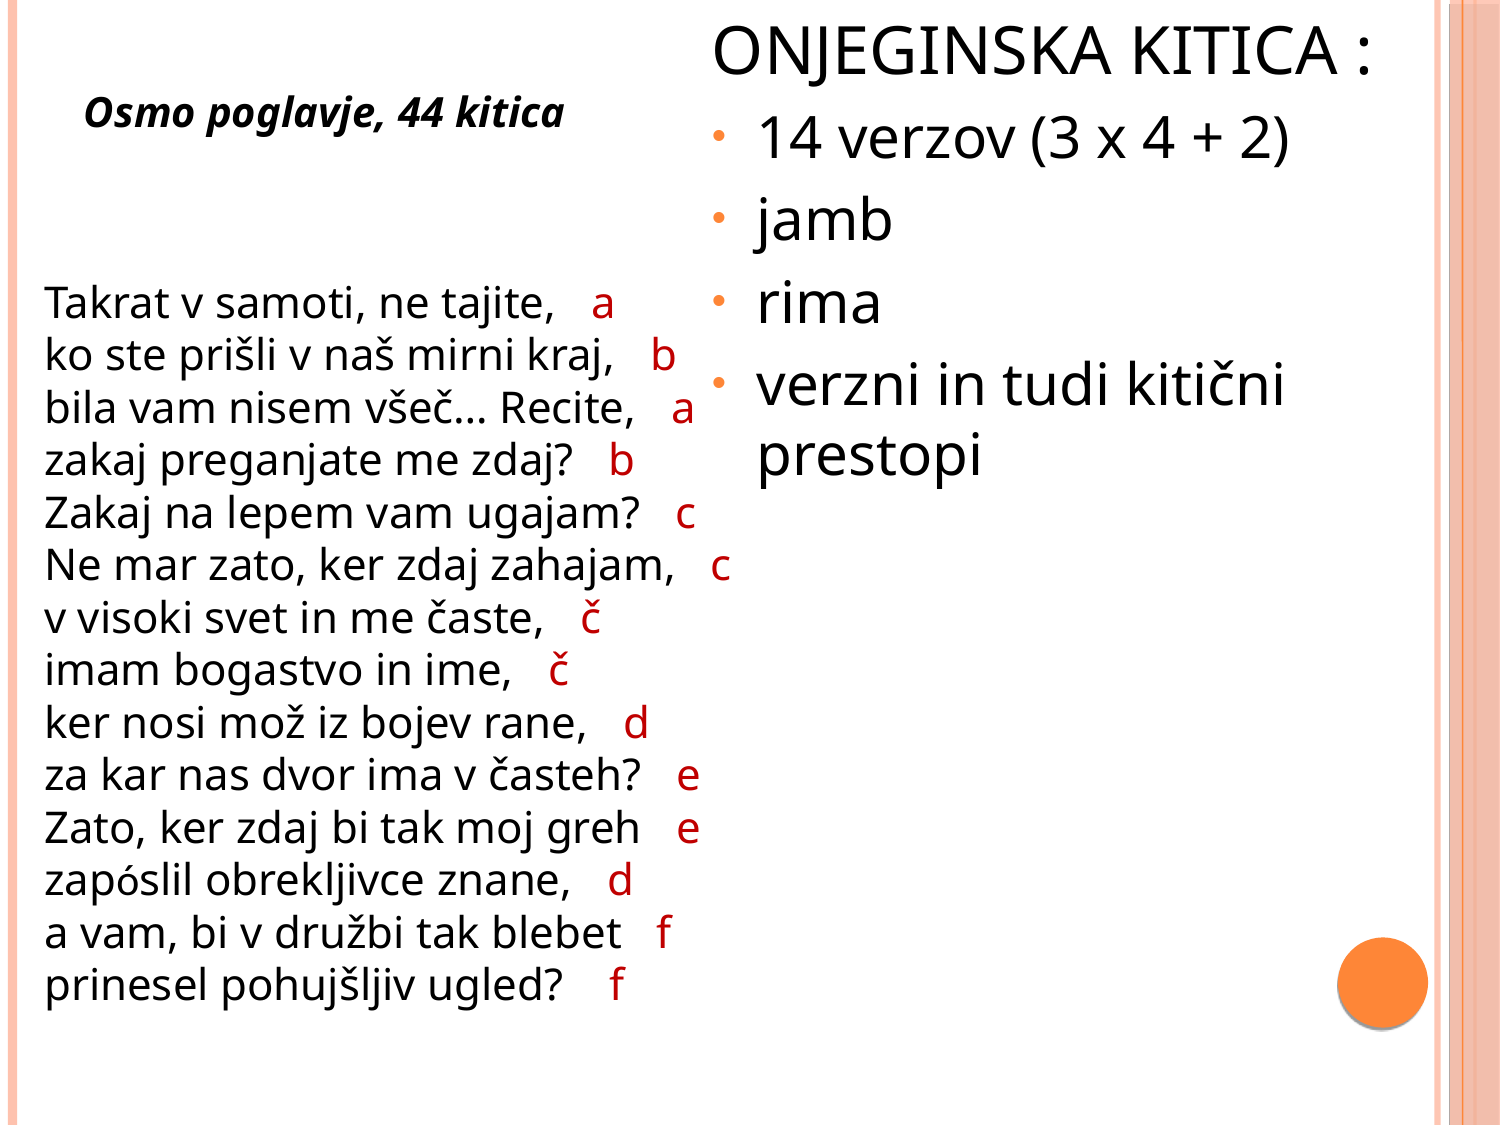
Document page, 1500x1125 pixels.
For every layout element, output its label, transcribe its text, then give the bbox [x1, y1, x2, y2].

text_box Osmo poglavje, 44 kitica [69, 78, 581, 143]
list ONJEGINSKA KITICA : 14 verzov (3 x 4 + 2) jamb rima verzni in tudi kitični prestopi [696, 0, 1500, 473]
text_box Takrat v samoti, ne tajite, a ko ste prišli v naš mirni kraj, b bila vam nisem všeč… Recite, a zakaj preganjate me zdaj? b Zakaj na lepem vam ugajam? c Ne mar zato, ker zdaj zahajam, c v visoki svet in me časte, č imam bogastvo in ime, č ker nosi mož iz bojev rane, d za kar nas dvor ima v časteh? e Zato, ker zdaj bi tak moj greh e zapóslil obrekljivce znane, d a vam, bi v družbi tak blebet f prinesel pohujšljiv ugled? f [29, 267, 786, 1070]
